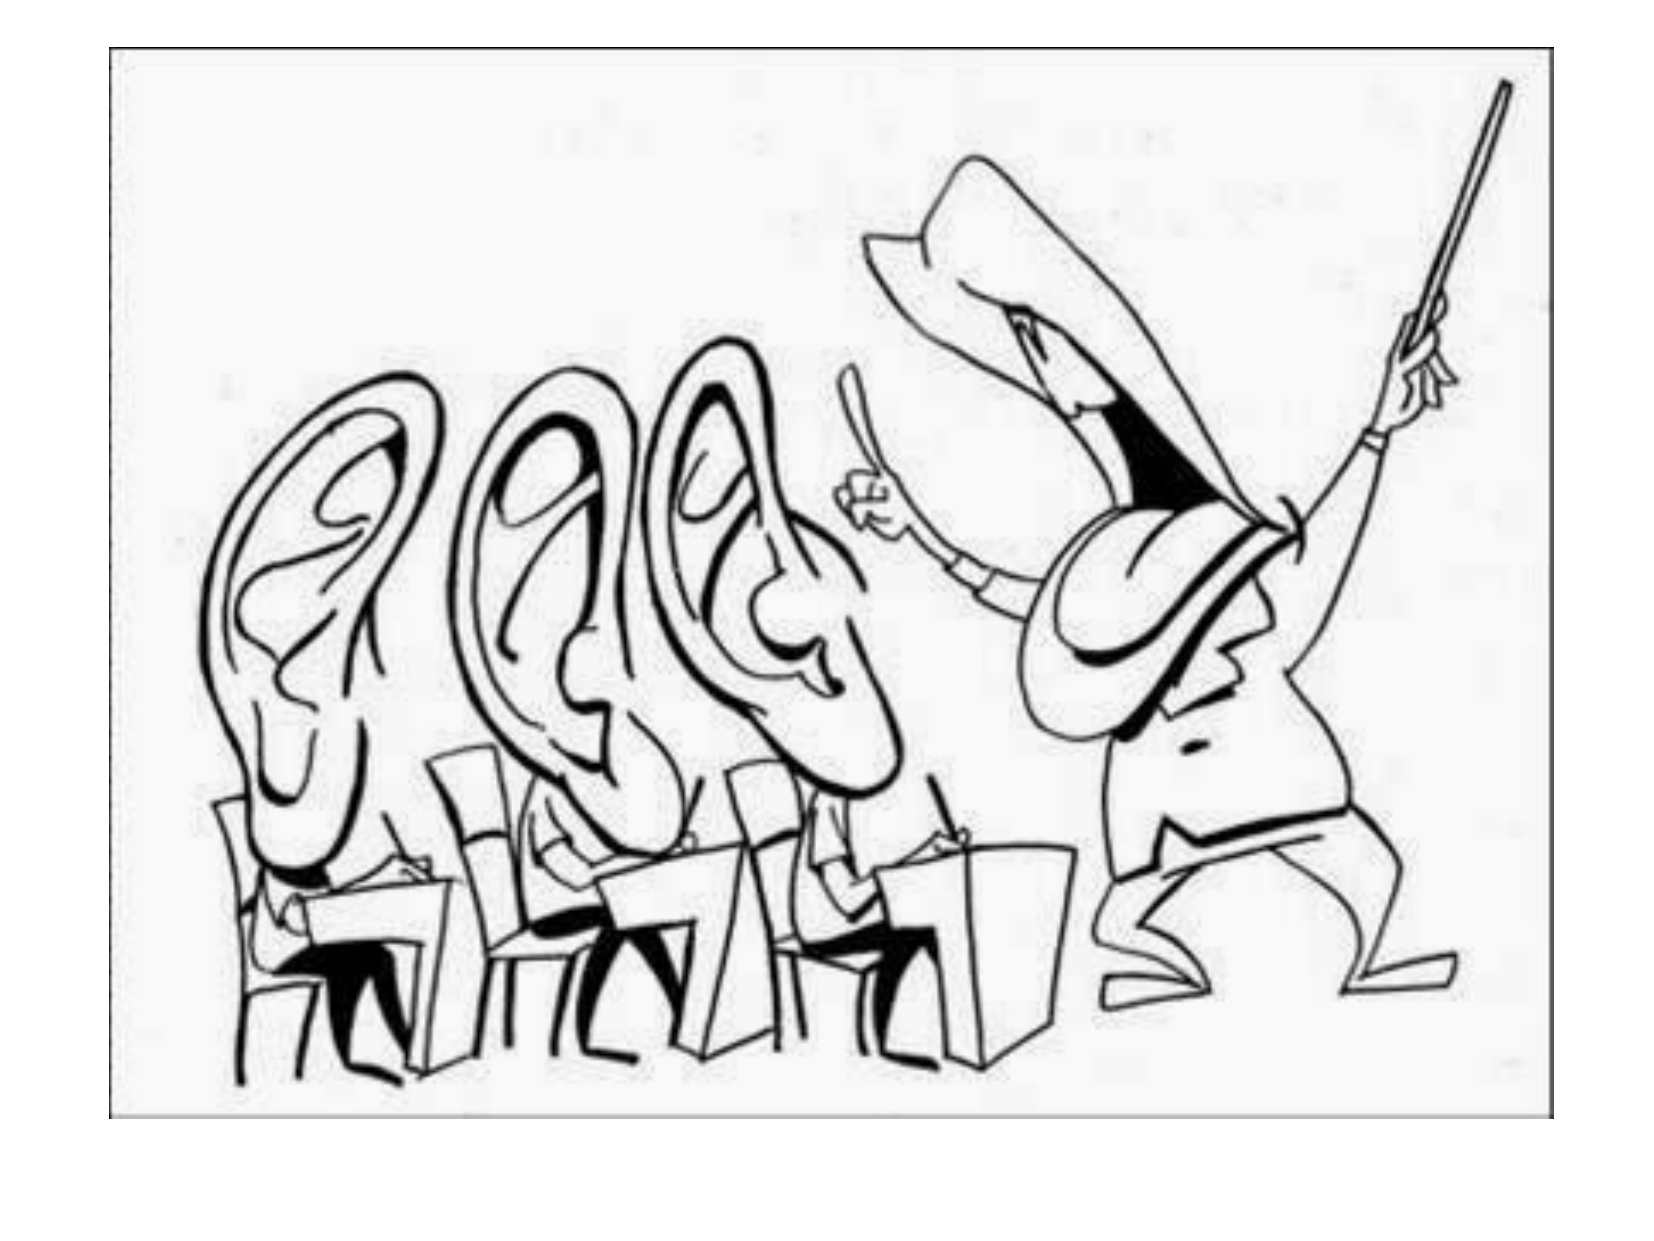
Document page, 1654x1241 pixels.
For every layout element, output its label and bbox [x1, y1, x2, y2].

picture [109, 47, 1554, 1119]
